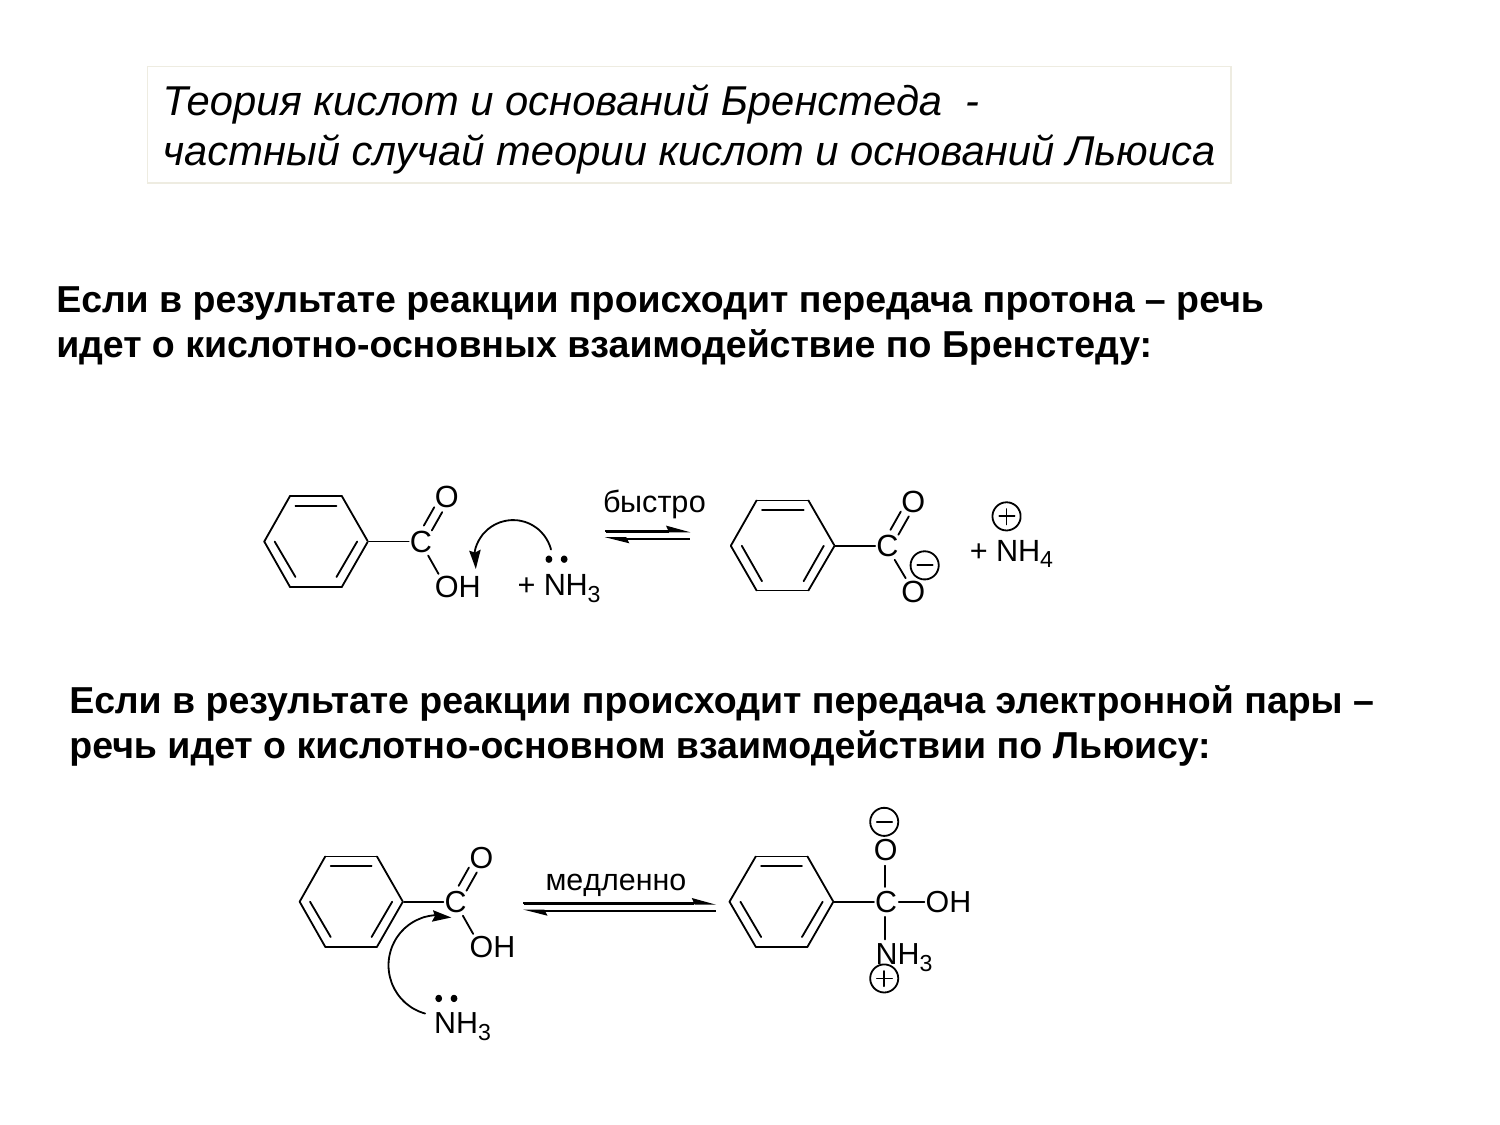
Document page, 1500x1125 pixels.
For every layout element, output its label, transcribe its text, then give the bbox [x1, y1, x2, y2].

text_box Теория кислот и оснований Бренстеда - частный случай теории кислот и оснований Льюиса [147, 66, 1231, 184]
text_box Если в результате реакции происходит передача электронной пары – речь идет о кислотно-основном взаимодействии по Льюису: [54, 668, 1459, 774]
text_box Если в результате реакции происходит передача протона – речь идет о кислотно-основных взаимодействие по Бренстеду: [41, 267, 1292, 373]
chart [289, 798, 975, 1046]
chart [253, 479, 1058, 609]
